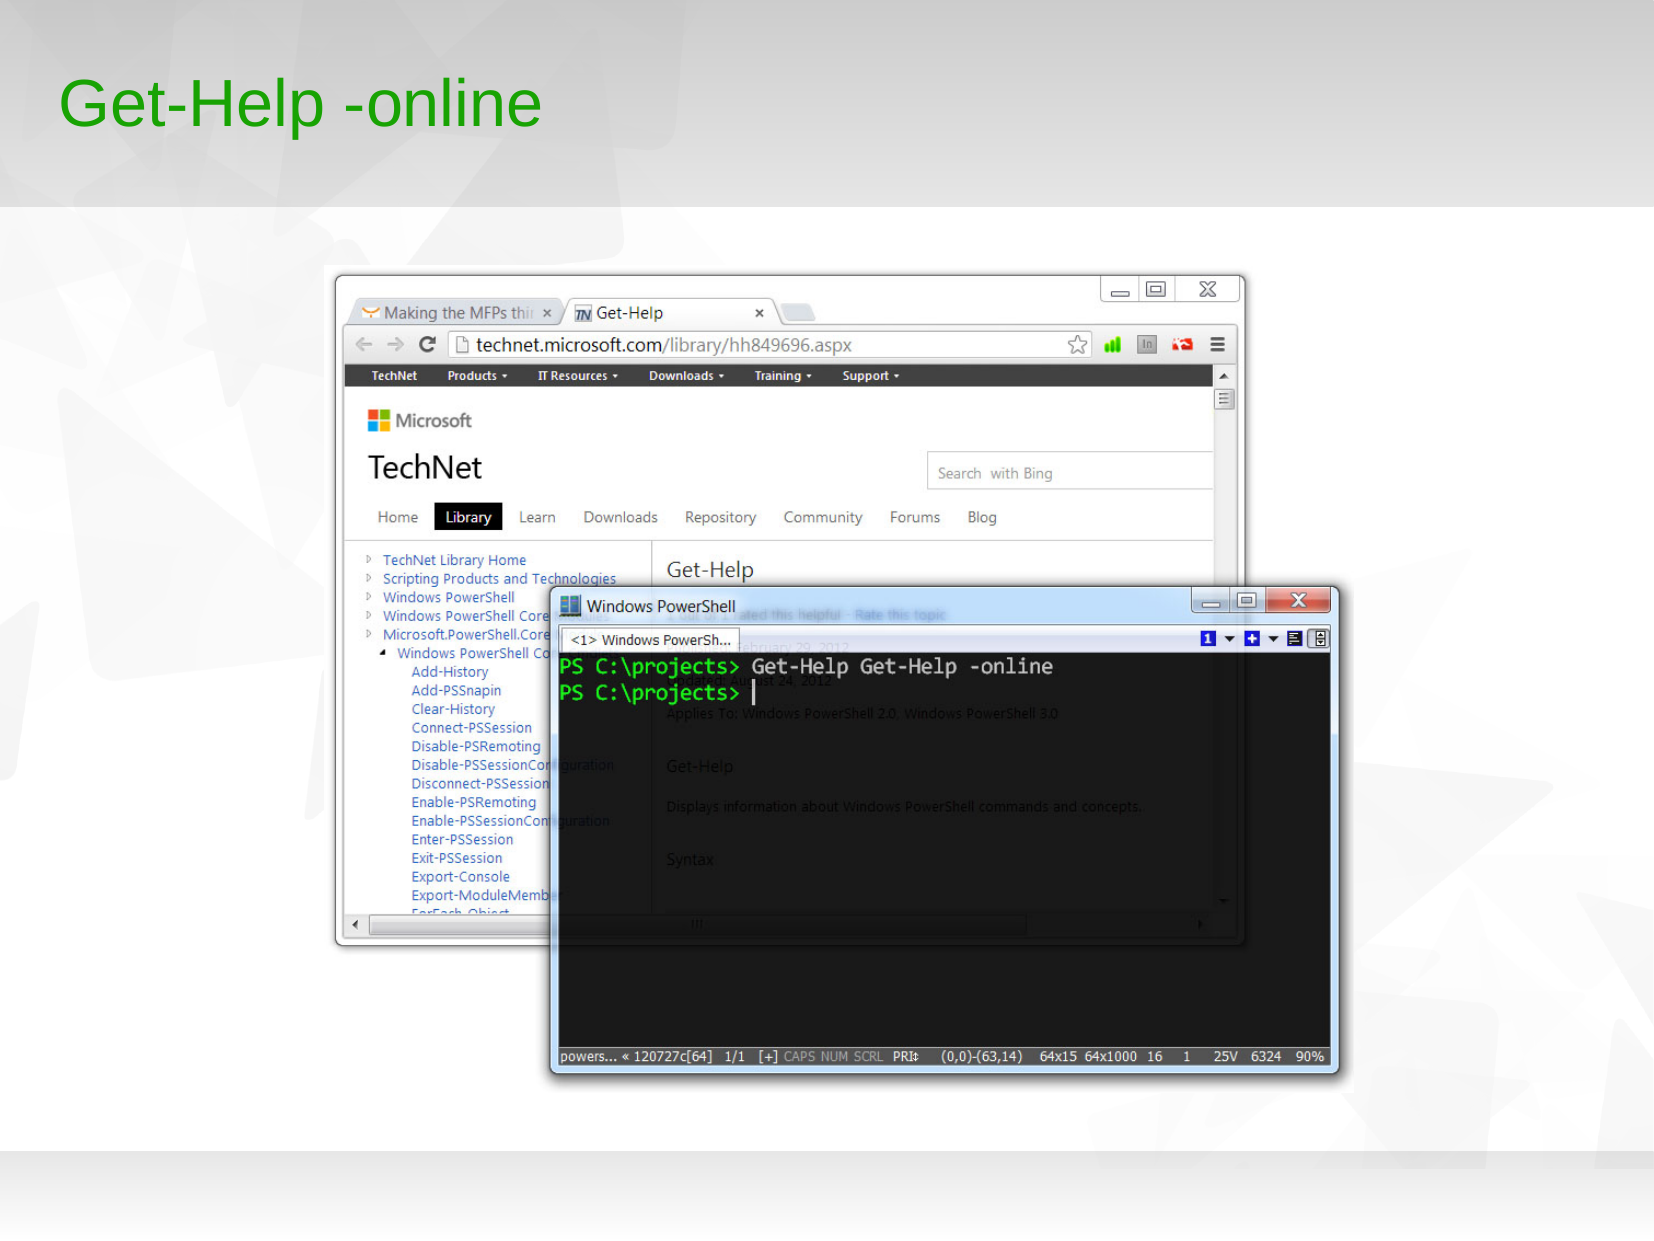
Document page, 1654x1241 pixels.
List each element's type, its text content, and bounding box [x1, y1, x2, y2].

title Get-Help -online [59, 29, 1595, 178]
picture [0, 0, 1654, 1169]
